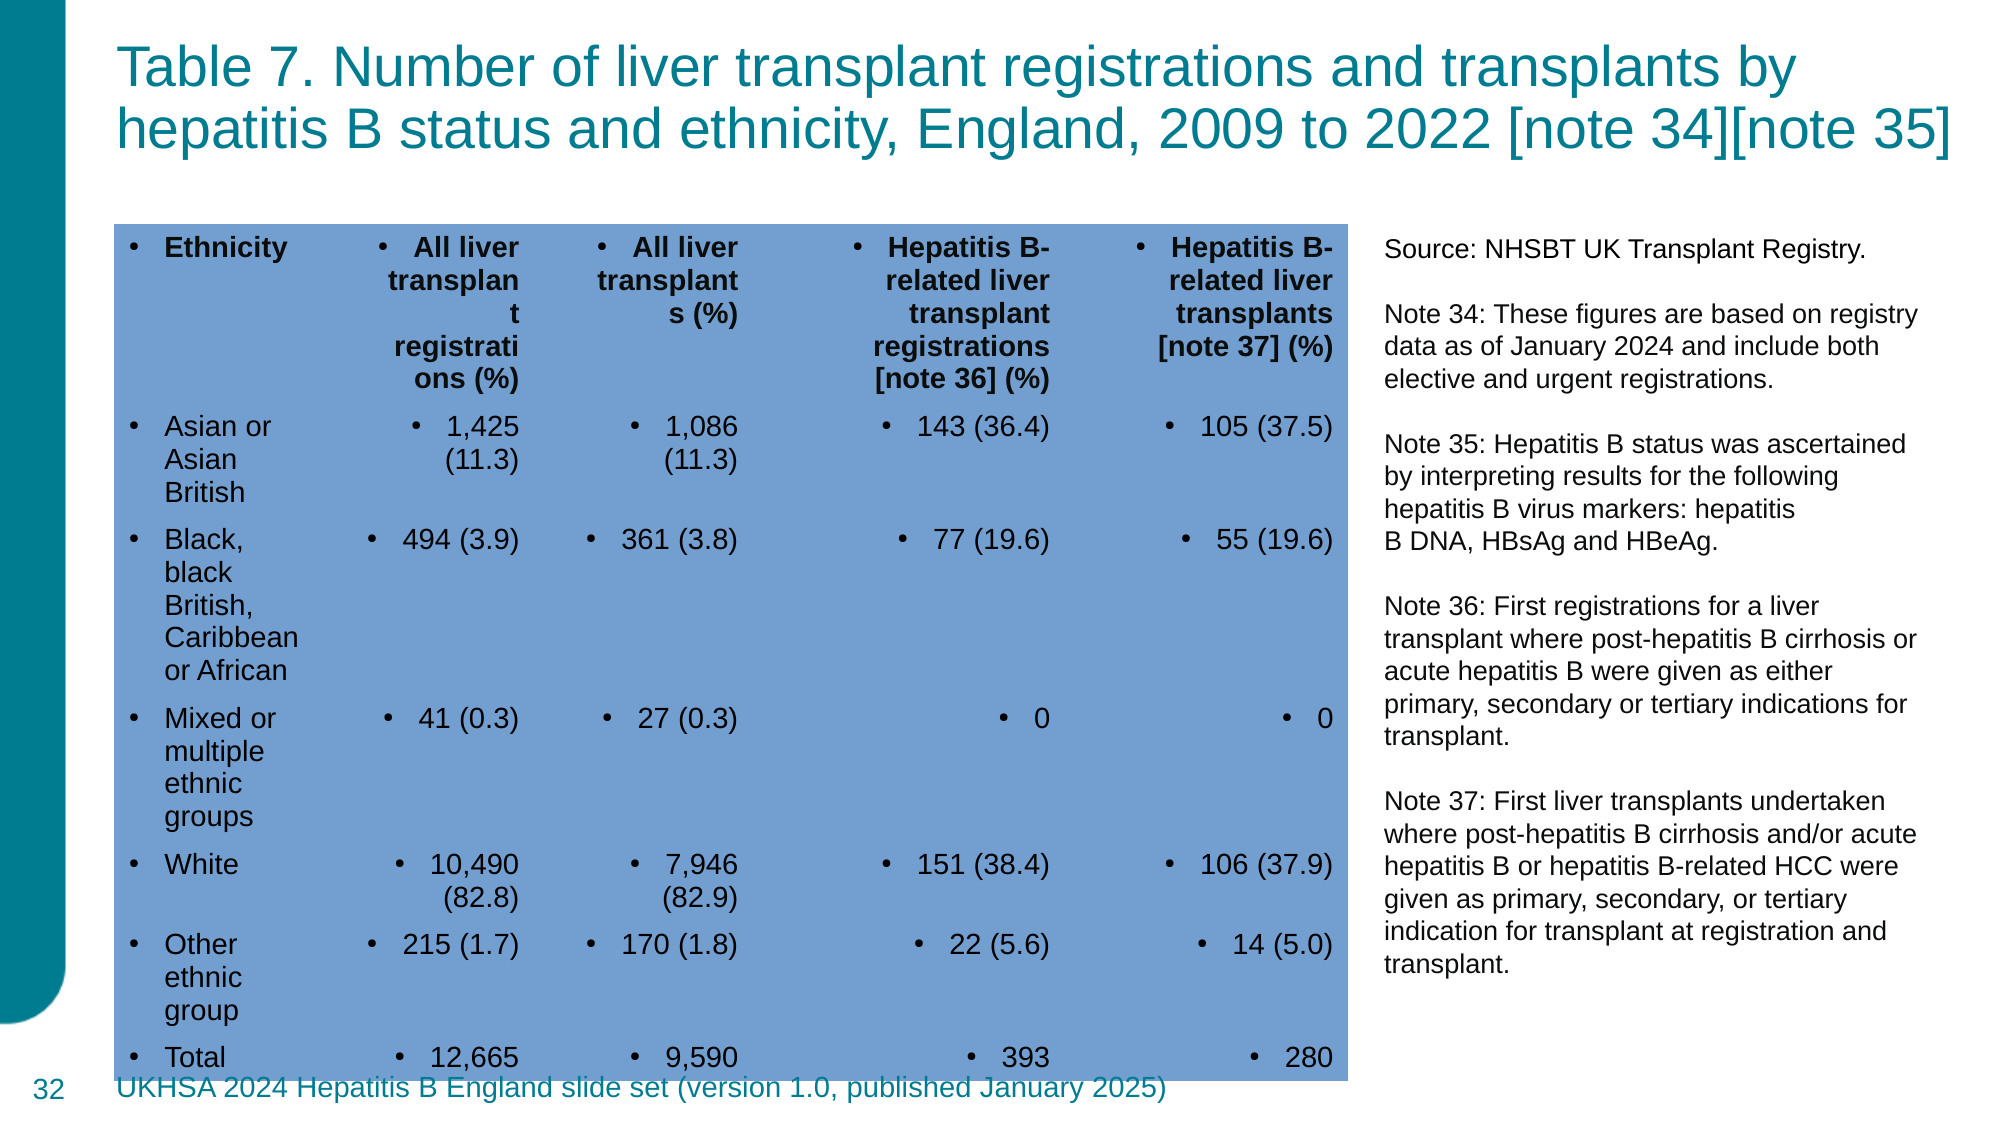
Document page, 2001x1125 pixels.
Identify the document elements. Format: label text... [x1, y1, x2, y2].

text_box UKHSA 2024 Hepatitis B England slide set (version 1.0, published January 2025) [101, 1056, 1743, 1117]
table_cell 9,590 [534, 1034, 753, 1056]
table_cell White [114, 840, 329, 921]
table_header All liver transplant registrations (%) [329, 224, 534, 403]
table_cell 14 (5.0) [1065, 921, 1348, 1034]
table_cell 361 (3.8) [534, 516, 753, 694]
table_cell 494 (3.9) [329, 516, 534, 694]
table_header Ethnicity [114, 224, 329, 403]
table_cell 170 (1.8) [534, 921, 753, 1034]
table_cell 27 (0.3) [534, 694, 753, 840]
table_cell 12,665 [329, 1034, 534, 1056]
table_cell Other ethnic group [114, 921, 329, 1034]
text_box Source: NHSBT UK Transplant Registry. Note 34: These figures are based on registry data as of January 2024 and include both elective and urgent registrations. Note 35: Hepatitis B status was ascertained by interpreting results for the following hepatitis B virus markers: hepatitis B DNA, HBsAg and HBeAg. Note 36: First registrations for a liver transplant where post-hepatitis B cirrhosis or acute hepatitis B were given as either primary, secondary or tertiary indications for transplant. Note 37: First liver transplants undertaken where post-hepatitis B cirrhosis and/or acute hepatitis B or hepatitis B-related HCC were given as primary, secondary, or tertiary indication for transplant at registration and transplant. [1369, 223, 1949, 994]
table_cell 1,425 (11.3) [329, 403, 534, 516]
title Table 7. Number of liver transplant registrations and transplants by hepatitis B status and ethnicity, England, 2009 to 2022 [note 34][note 35] [101, 29, 2000, 189]
table_cell Total [114, 1034, 329, 1056]
table_cell Asian or Asian British [114, 403, 329, 516]
table_cell 7,946 (82.9) [534, 840, 753, 921]
table_header Hepatitis B-related liver transplant registrations [note 36] (%) [753, 224, 1065, 403]
table_cell 280 [1065, 1034, 1348, 1056]
table_cell 151 (38.4) [753, 840, 1065, 921]
table_cell Mixed or multiple ethnic groups [114, 694, 329, 840]
table_cell 10,490 (82.8) [329, 840, 534, 921]
table_cell 41 (0.3) [329, 694, 534, 840]
table_cell 0 [1065, 694, 1348, 840]
table_cell 1,086 (11.3) [534, 403, 753, 516]
table_cell 393 [753, 1034, 1065, 1056]
table_cell 22 (5.6) [753, 921, 1065, 1034]
table_cell 106 (37.9) [1065, 840, 1348, 921]
table_cell 215 (1.7) [329, 921, 534, 1034]
table_cell Black, black British, Caribbean or African [114, 516, 329, 694]
table_cell 55 (19.6) [1065, 516, 1348, 694]
table_cell 77 (19.6) [753, 516, 1065, 694]
table_header Hepatitis B-related liver transplants [note 37] (%) [1065, 224, 1348, 403]
table_header All liver transplants (%) [534, 224, 753, 403]
table_cell 0 [753, 694, 1065, 840]
table_cell 143 (36.4) [753, 403, 1065, 516]
table_cell 105 (37.5) [1065, 403, 1348, 516]
text_box [0, 1057, 98, 1118]
